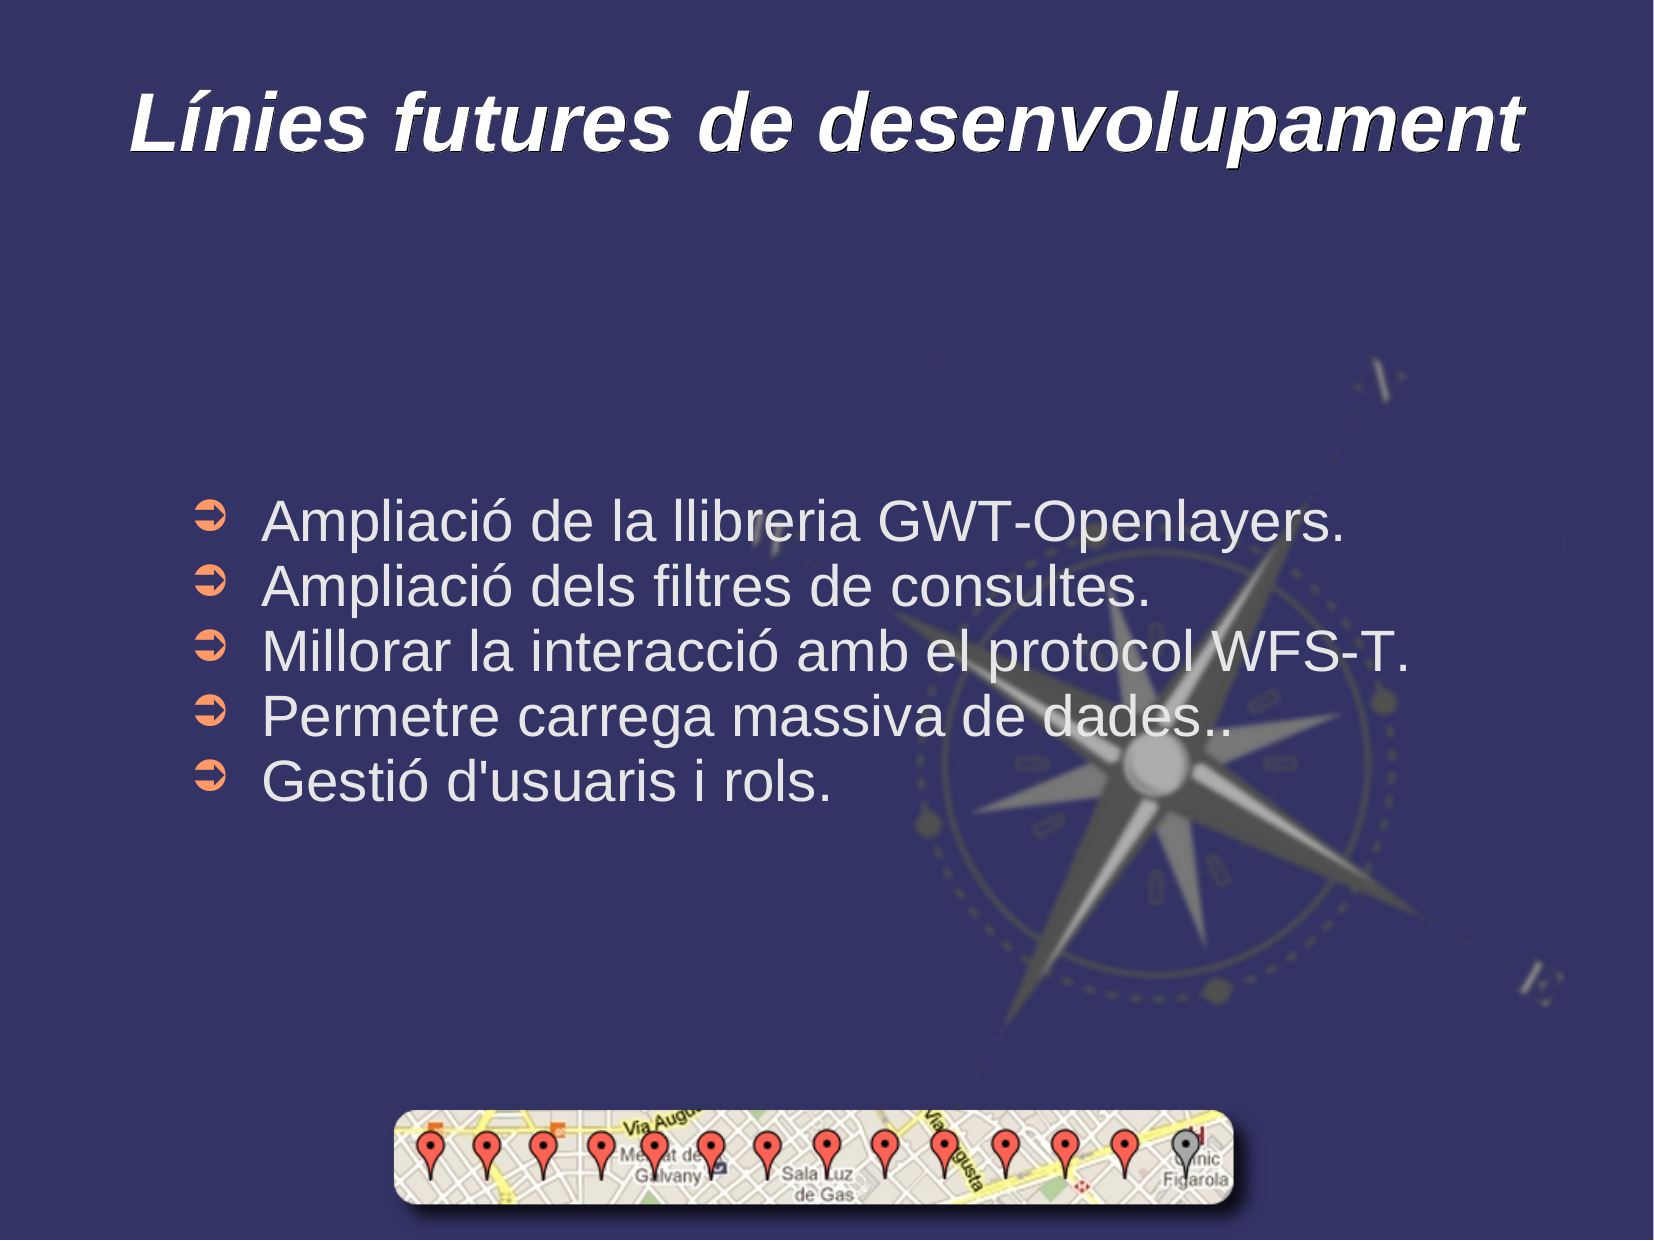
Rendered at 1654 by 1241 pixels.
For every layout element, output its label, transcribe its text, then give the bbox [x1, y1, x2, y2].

picture [751, 354, 1565, 488]
title Línies futures de desenvolupament [121, 19, 1534, 227]
picture [383, 1099, 1270, 1241]
list Ampliació de la llibreria GWT-Openlayers. Ampliació dels filtres de consultes. Millorar la interacció amb el protocol WFS-T. Permetre carrega massiva de dades.. Gestió d'usuaris i rols. [178, 488, 1570, 1241]
